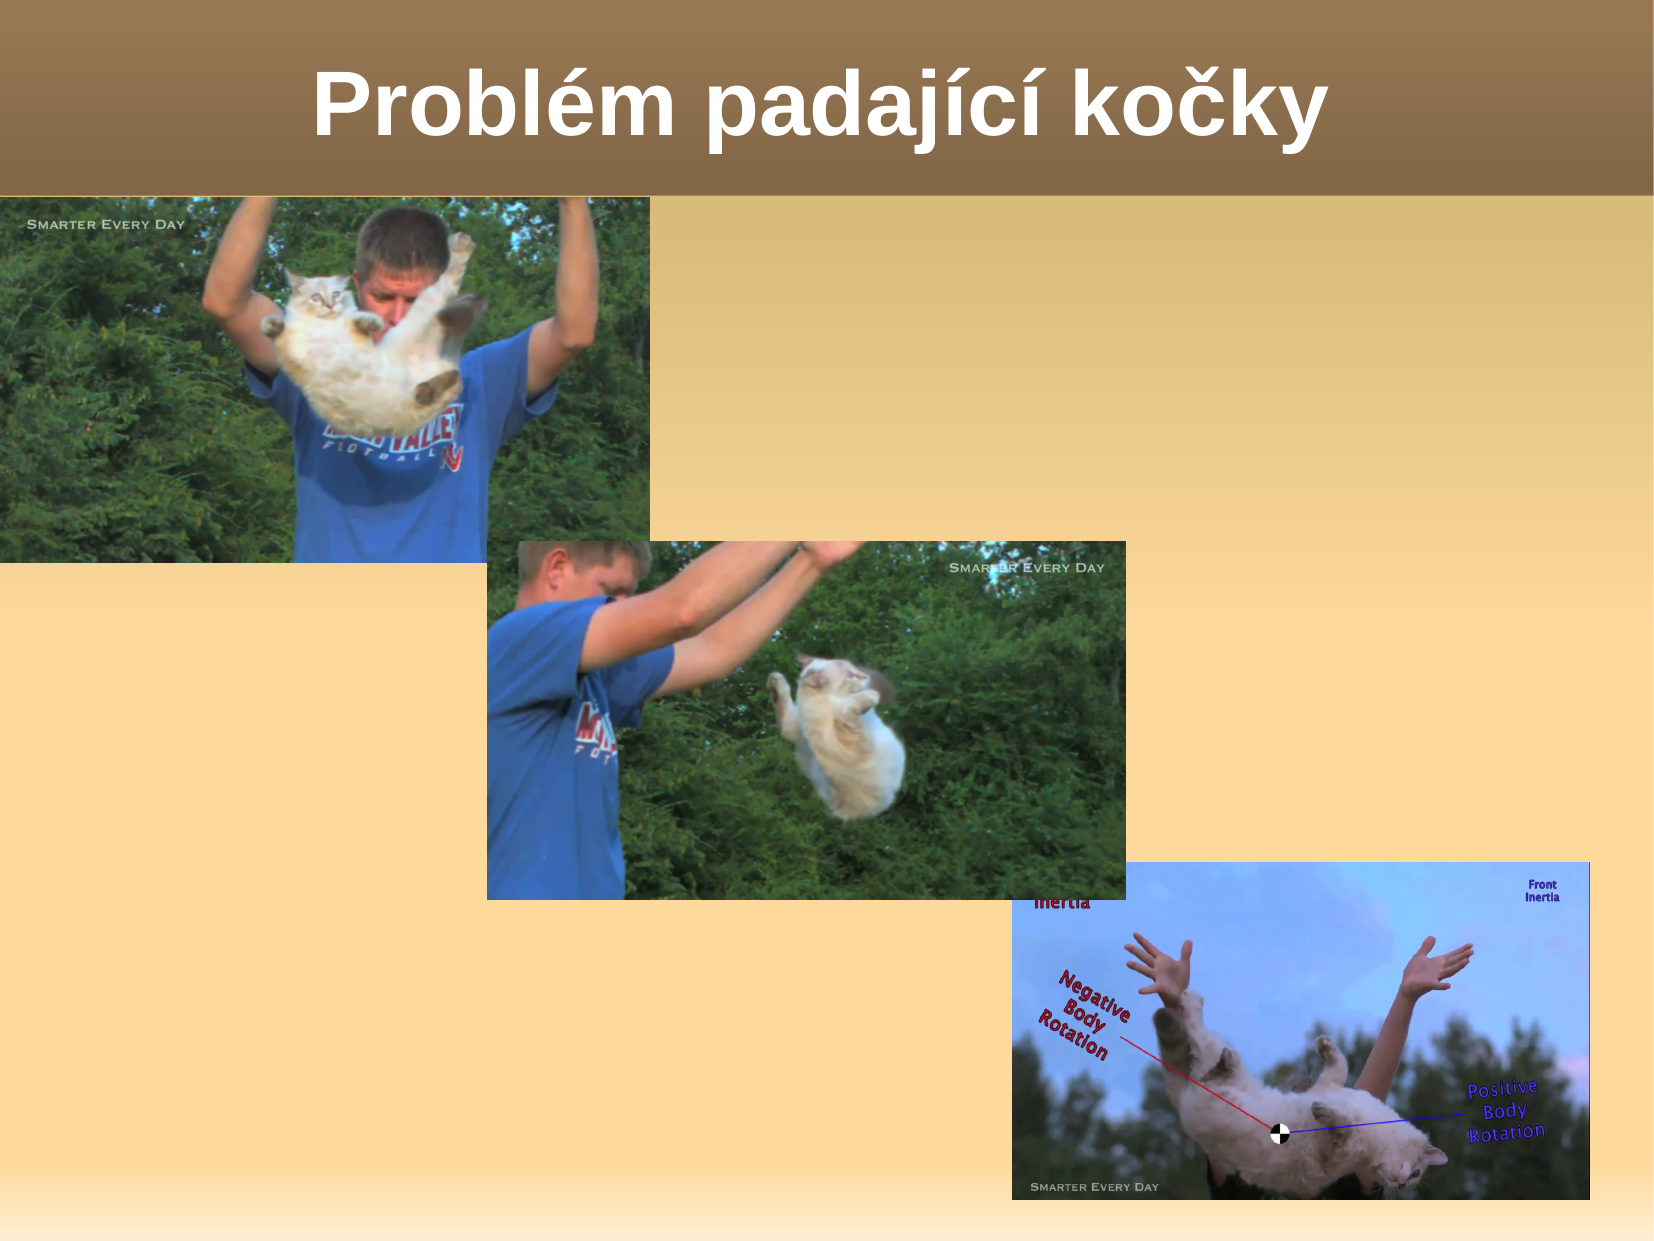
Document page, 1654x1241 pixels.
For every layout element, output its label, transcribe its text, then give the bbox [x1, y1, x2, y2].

title Problém padající kočky [76, 0, 1565, 208]
picture [0, 0, 1654, 1241]
